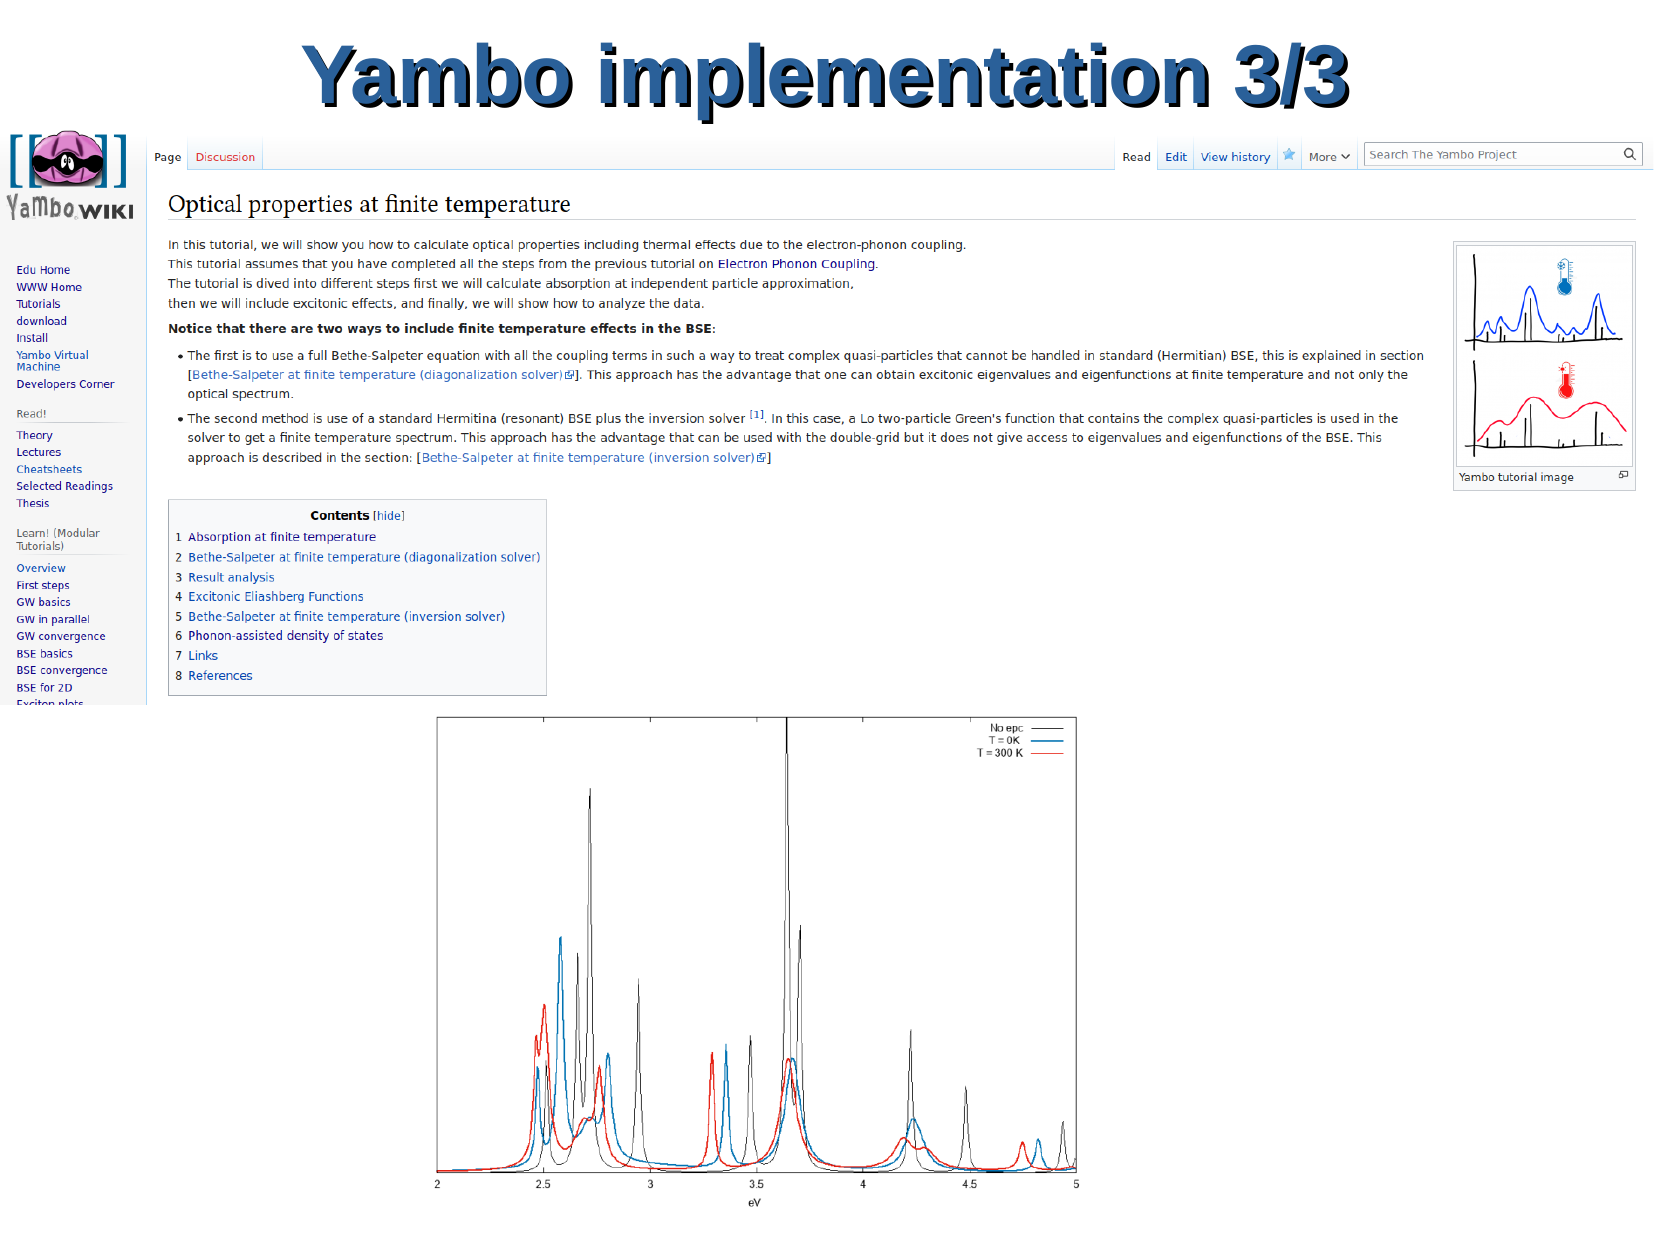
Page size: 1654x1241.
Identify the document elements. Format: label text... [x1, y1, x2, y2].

text_box Yambo implementation 3/3 [15, 21, 1636, 124]
picture [0, 124, 1654, 1212]
